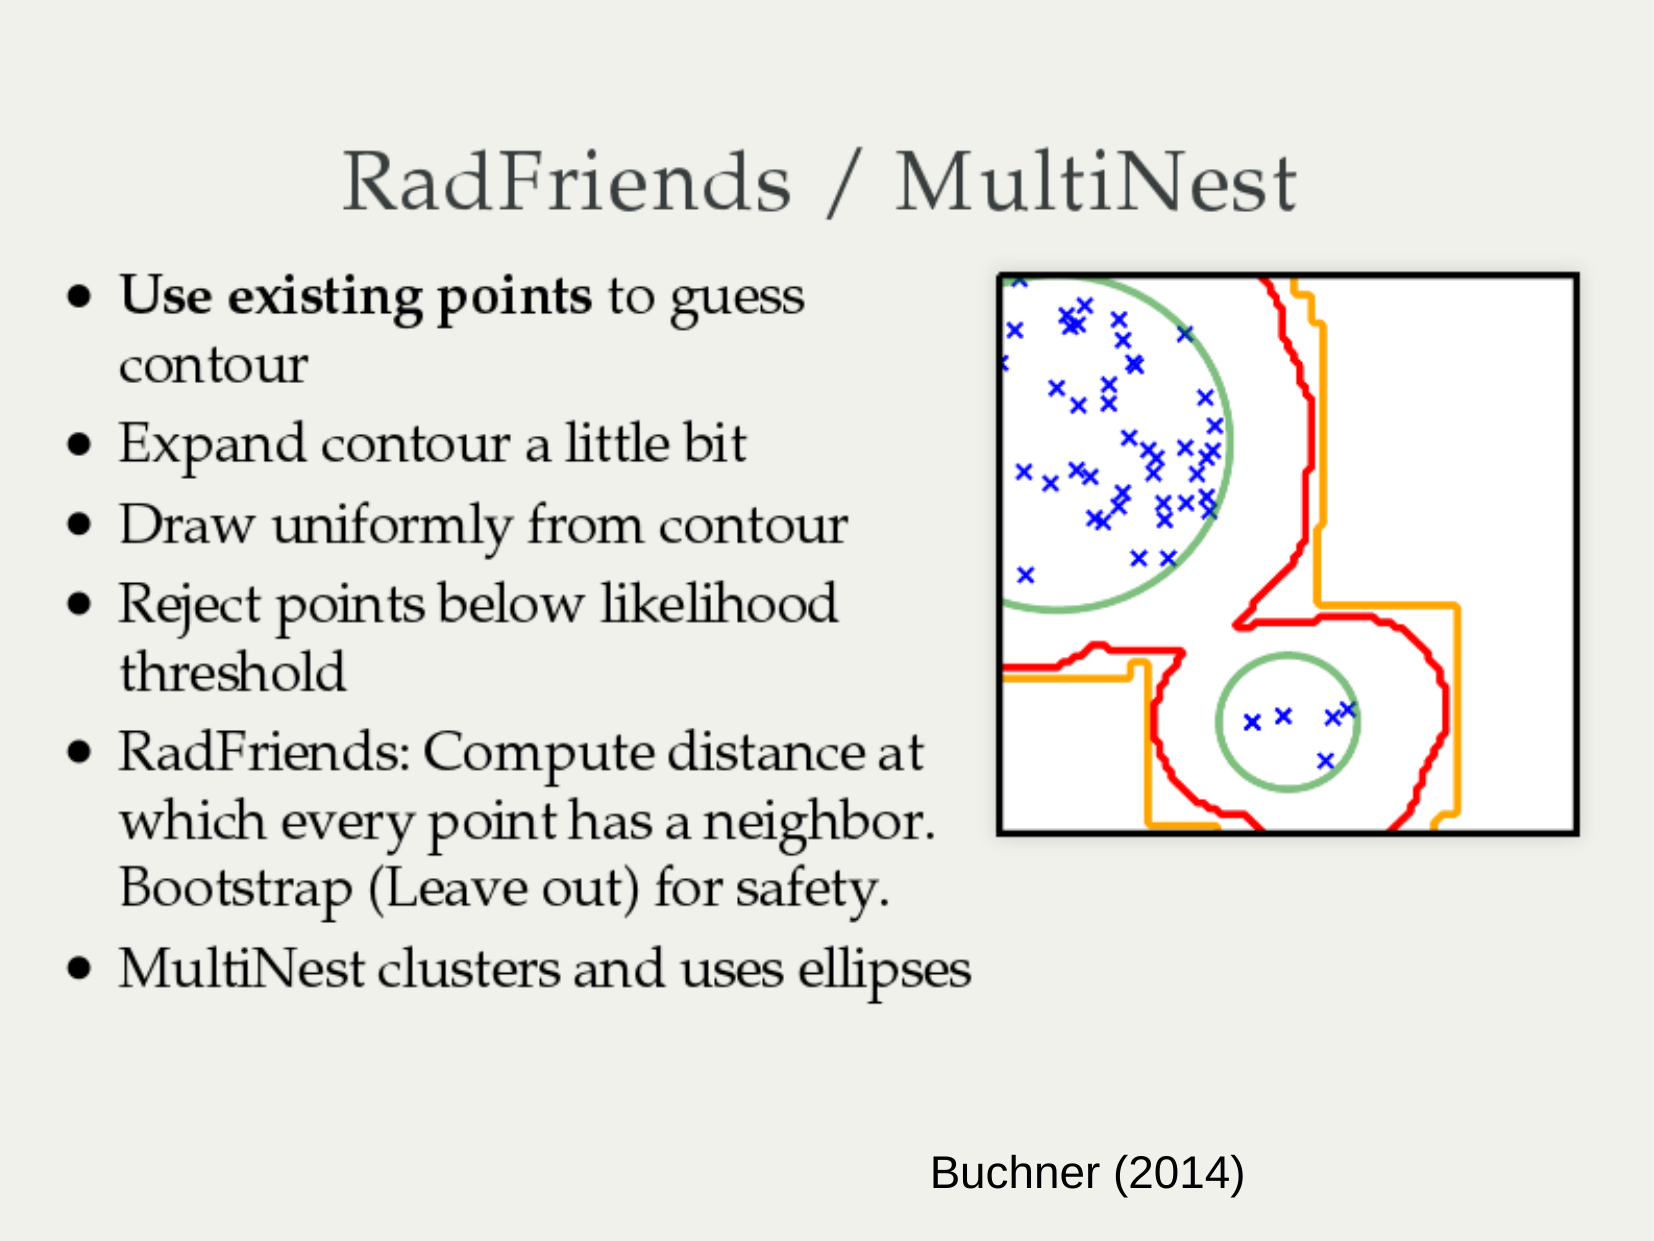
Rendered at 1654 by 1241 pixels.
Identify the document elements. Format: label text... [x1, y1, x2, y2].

text_box Buchner (2014) [915, 1140, 1546, 1231]
picture [0, 0, 1654, 1241]
